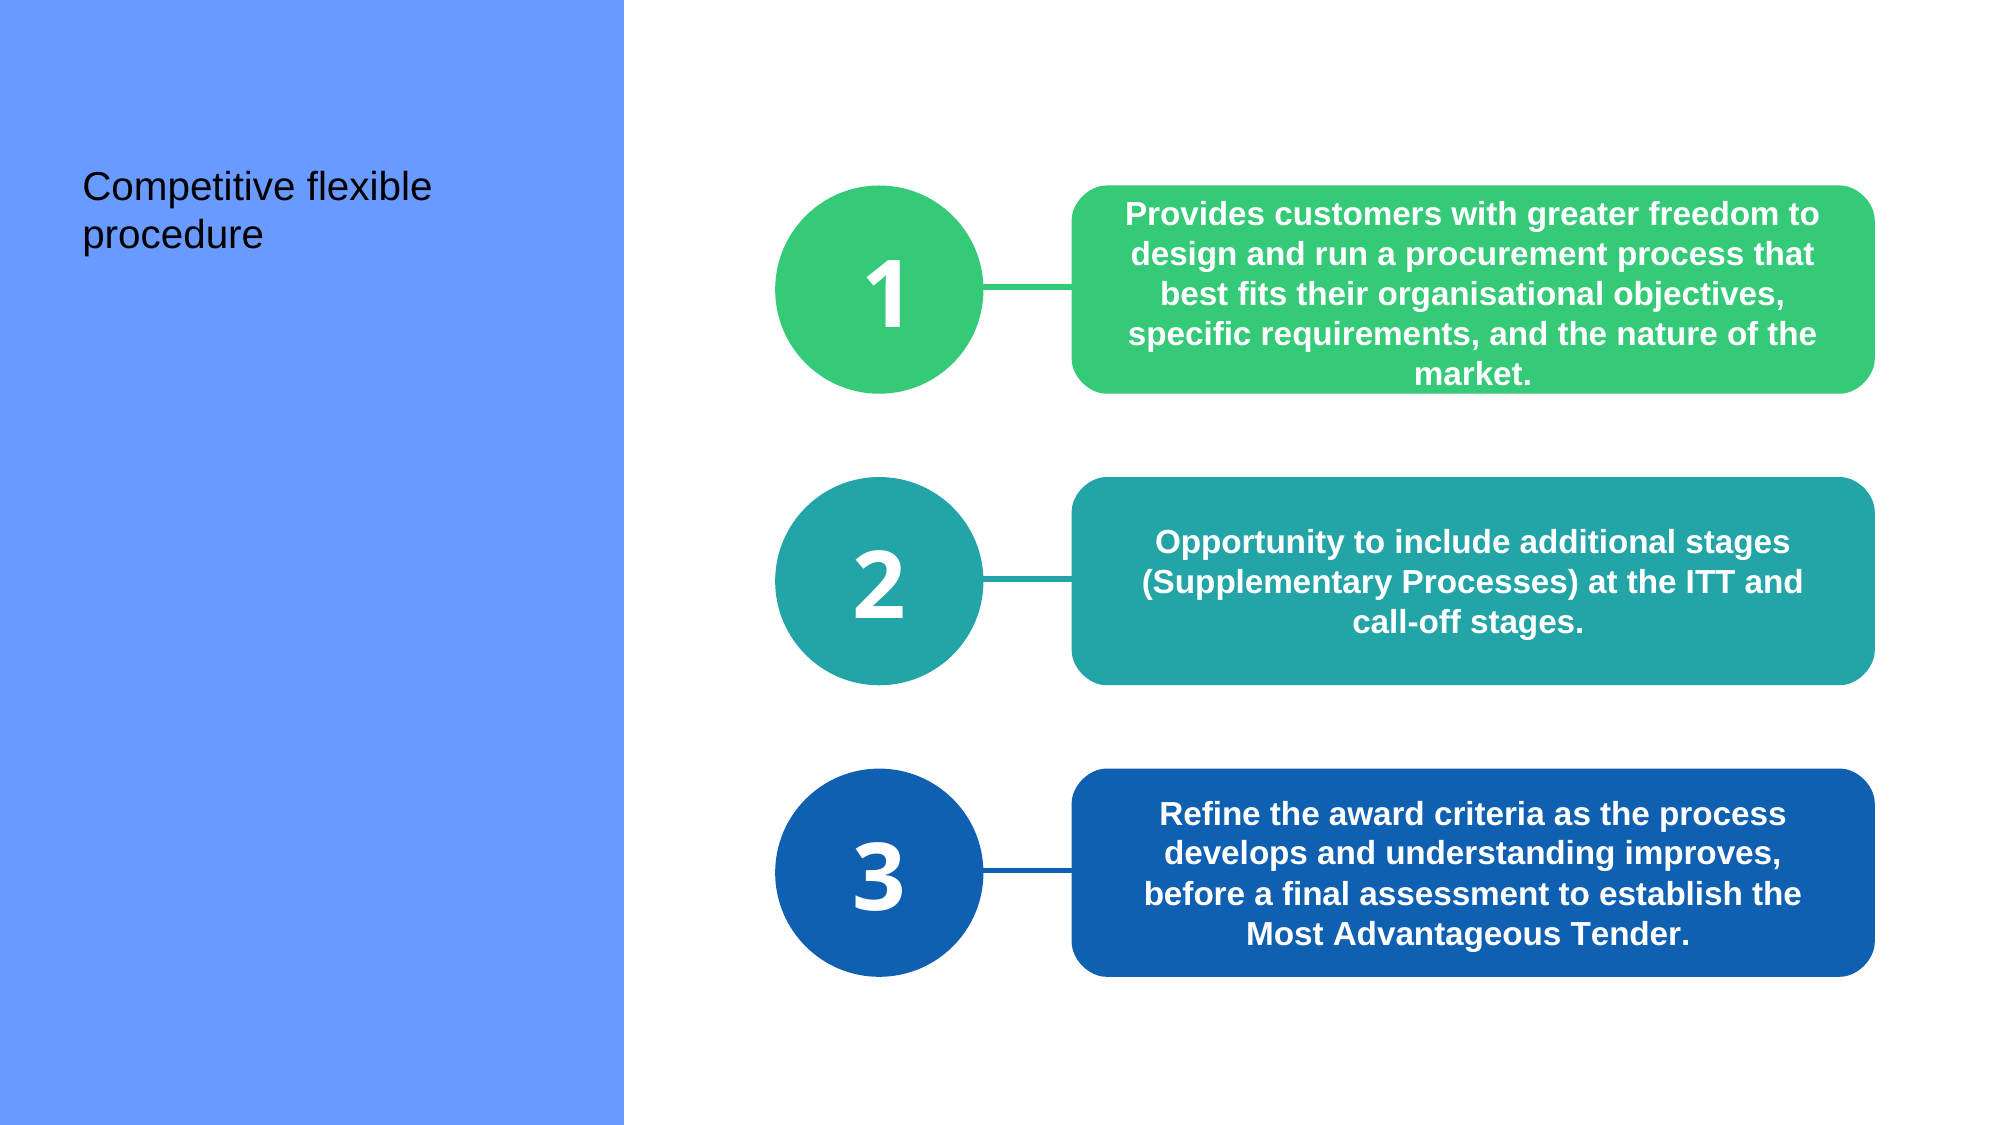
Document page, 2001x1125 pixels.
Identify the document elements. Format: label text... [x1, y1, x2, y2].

text_box [775, 477, 1875, 686]
text_box Competitive flexible procedure [62, 139, 564, 279]
text_box [775, 185, 1086, 394]
text_box Opportunity to include additional stages (Supplementary Processes) at the ITT and call-off stages. [1134, 516, 1813, 646]
text_box Refine the award criteria as the process develops and understanding improves, before a final assessment to establish the Most Advantageous Tender. [1134, 788, 1813, 958]
text_box 3 [843, 812, 916, 934]
text_box [1860, 192, 1875, 387]
text_box [775, 768, 1875, 977]
text_box 1 [853, 229, 905, 351]
text_box Provides customers with greater freedom to design and run a procurement process that best fits their organisational objectives, specific requirements, and the nature of the market. [1086, 188, 1860, 399]
text_box 2 [844, 520, 914, 642]
